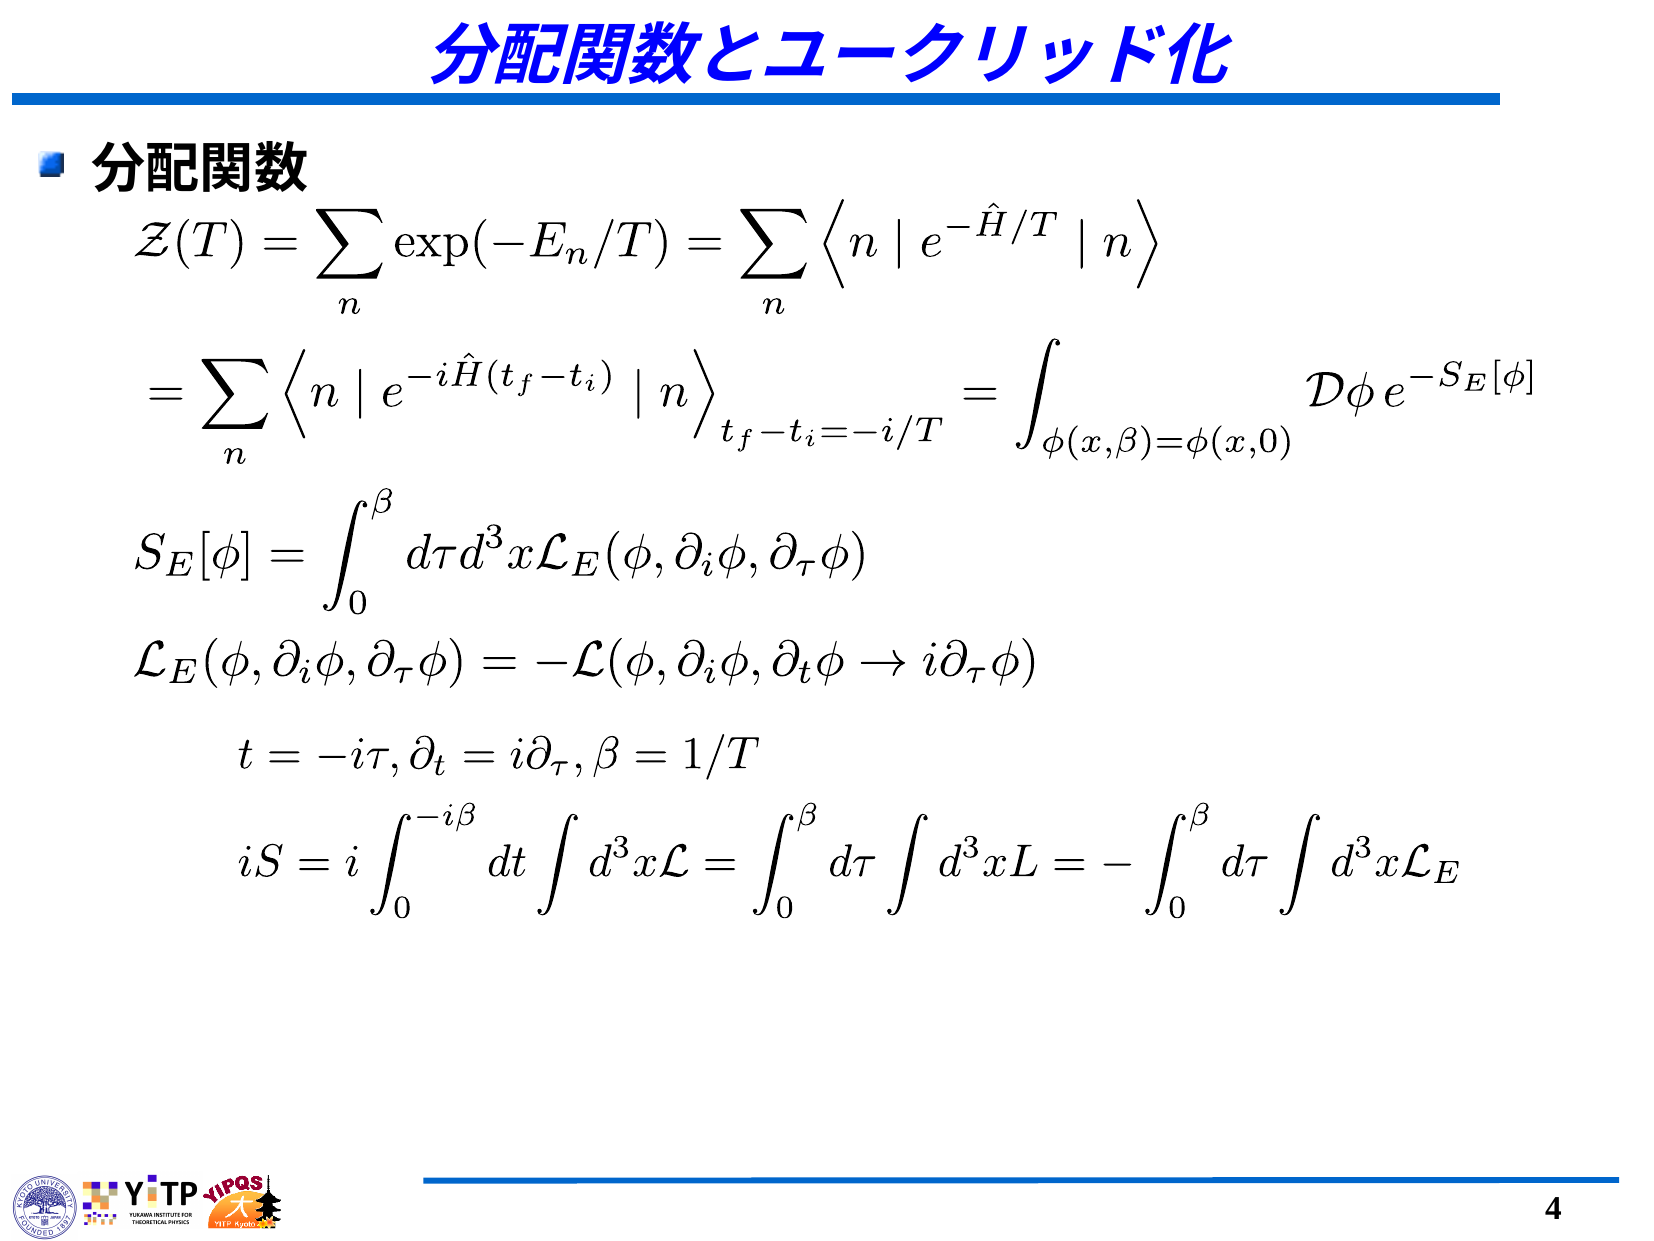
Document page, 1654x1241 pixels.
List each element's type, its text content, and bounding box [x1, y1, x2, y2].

text_box [237, 733, 1461, 919]
list 分配関数 統計力学の分配関数は虚時間発展の振幅の和である。 全ての状態について和 →τ=0, βで周期境界条件をつけて 任意のφ(x,t) について足し合わせる。 [20, 124, 1621, 1153]
text_box [132, 198, 1537, 688]
title 分配関数とユークリッド化 [0, 0, 1654, 99]
picture [11, 1170, 281, 1241]
